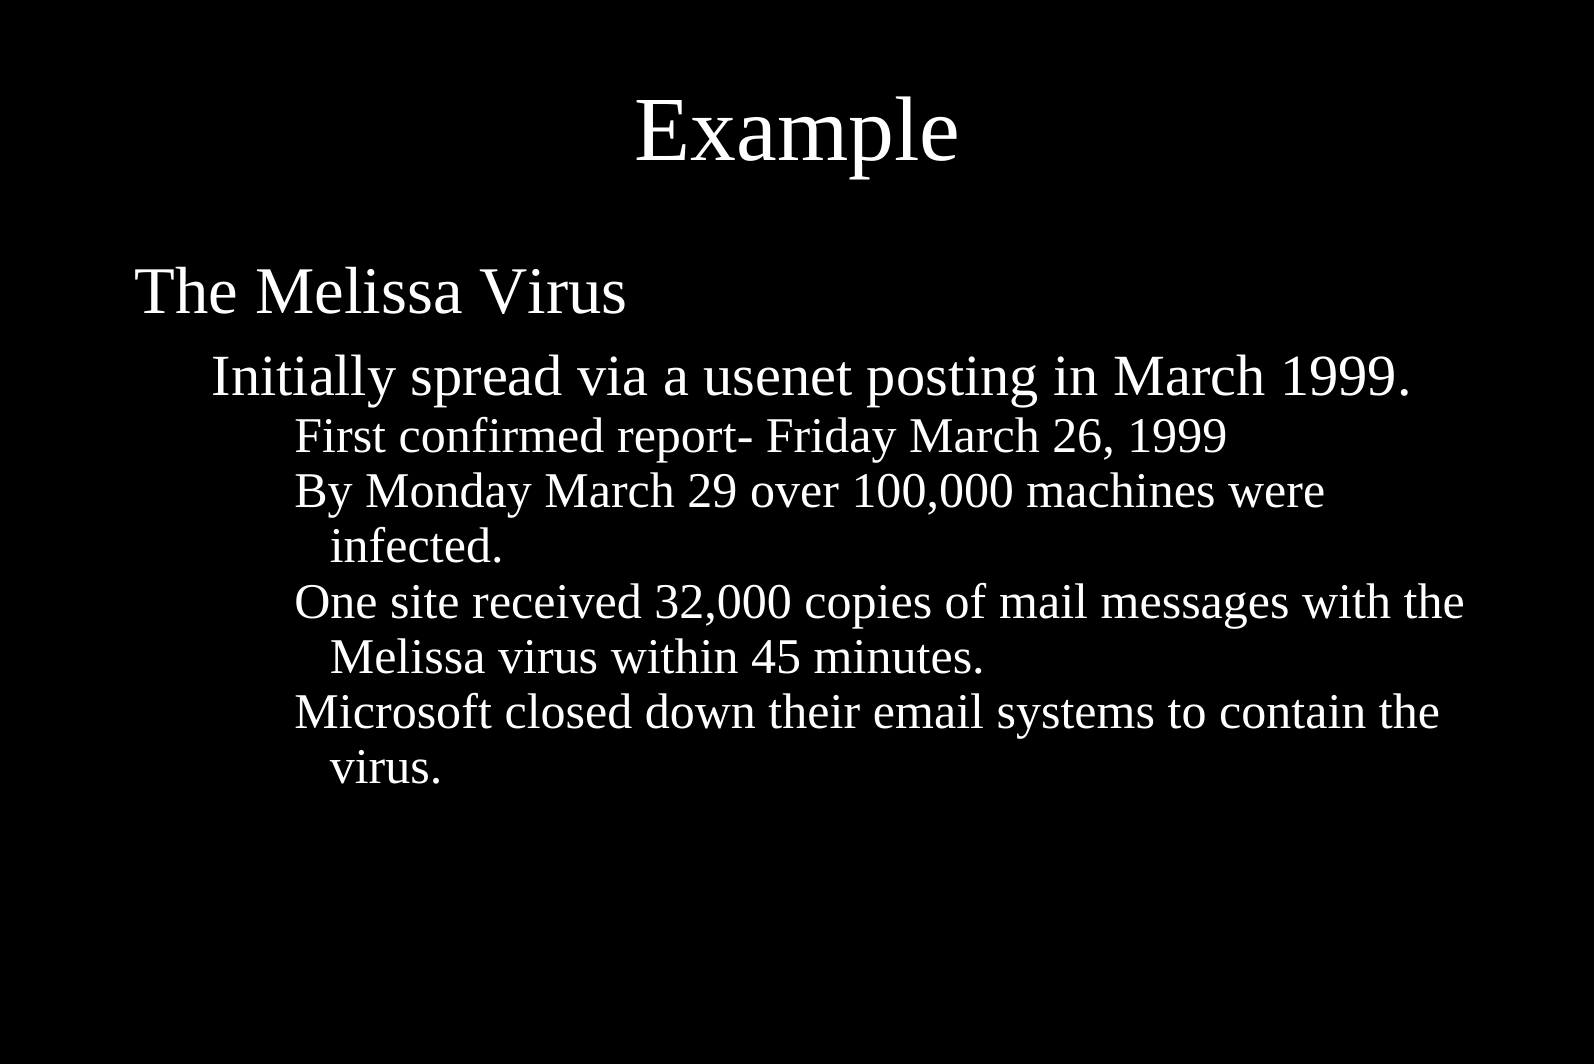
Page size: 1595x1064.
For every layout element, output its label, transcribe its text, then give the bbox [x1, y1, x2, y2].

title Example [117, 40, 1479, 219]
list The Melissa Virus Initially spread via a usenet posting in March 1999. First confirmed report- Friday March 26, 1999 By Monday March 29 over 100,000 machines were infected. One site received 32,000 copies of mail messages with the Melissa virus within 45 minutes. Microsoft closed down their email systems to contain the virus. [117, 254, 1479, 1064]
